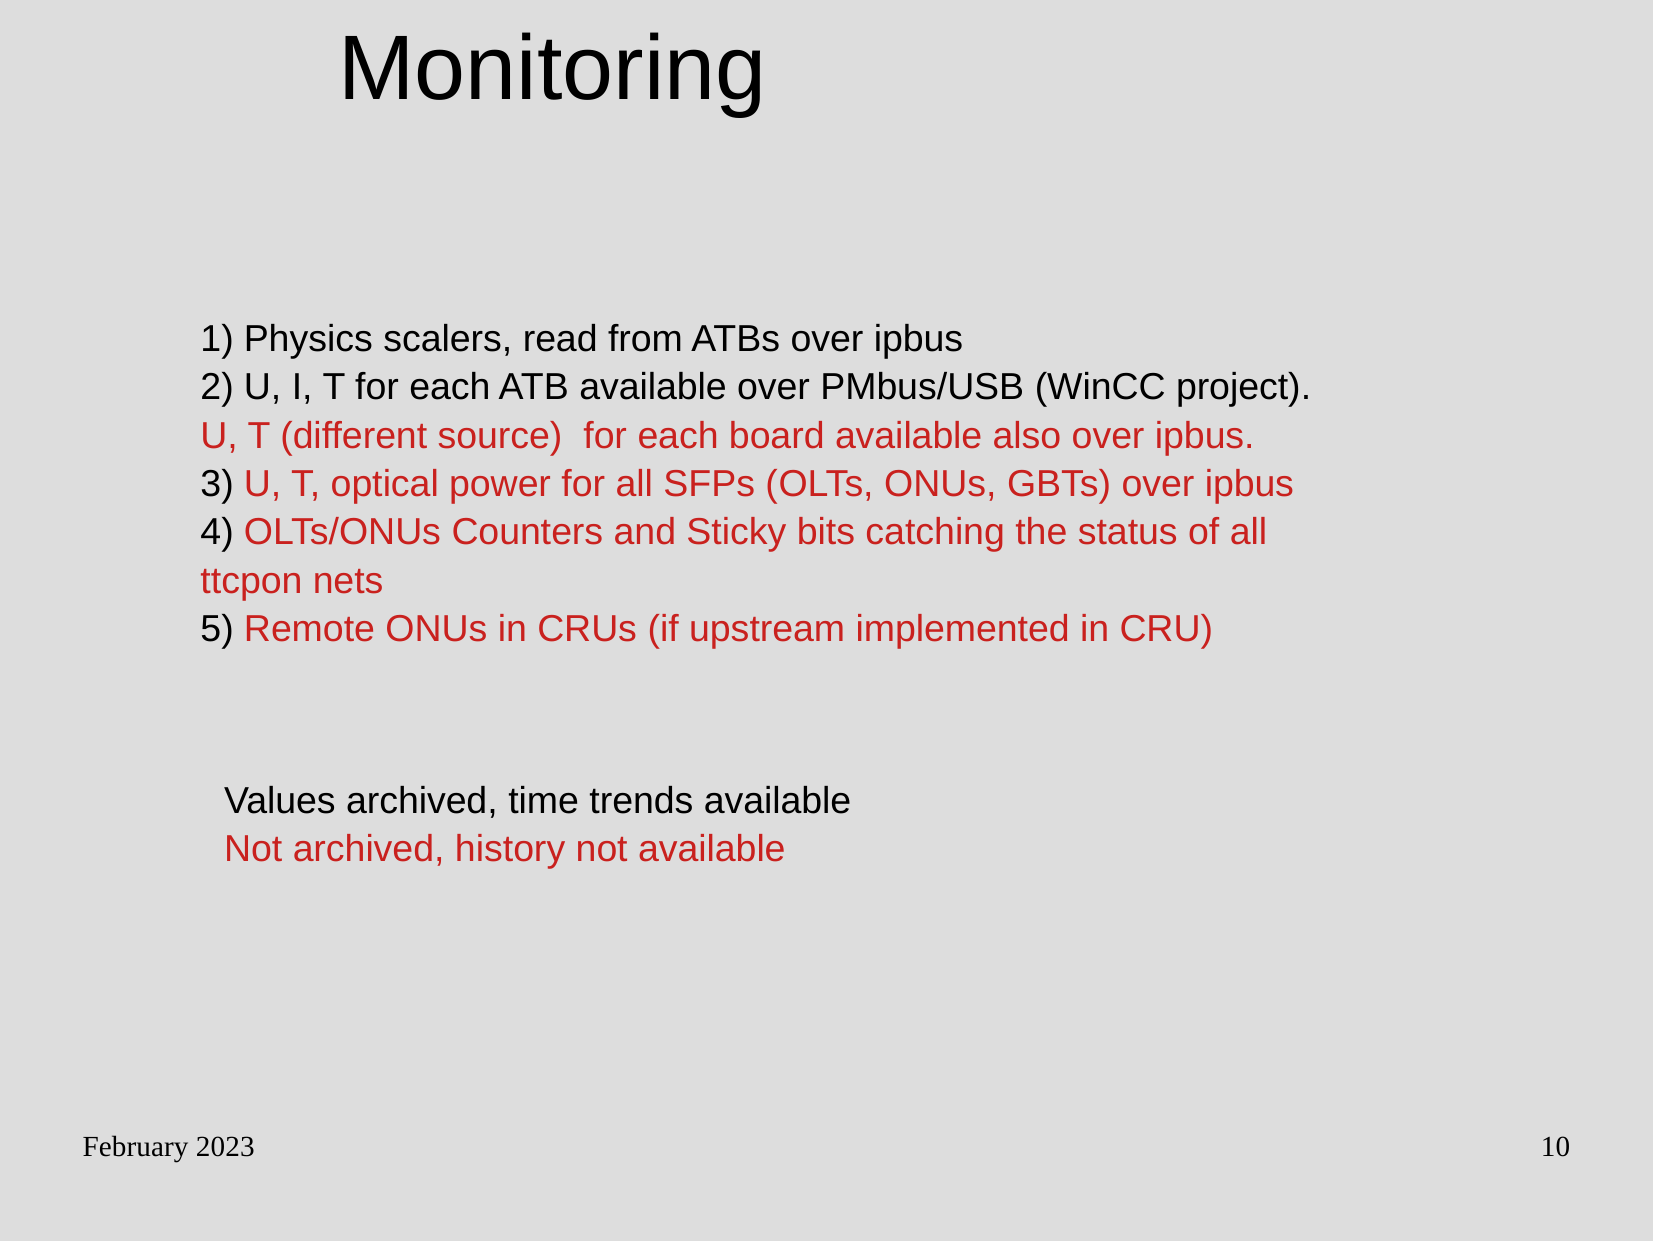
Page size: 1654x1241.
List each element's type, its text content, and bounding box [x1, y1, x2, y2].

text_box Physics scalers, read from ATBs over ipbus U, I, T for each ATB available over PMbus/USB (WinCC project). U, T (different source) for each board available also over ipbus. U, T, optical power for all SFPs (OLTs, ONUs, GBTs) over ipbus OLTs/ONUs Counters and Sticky bits catching the status of all ttcpon nets Remote ONUs in CRUs (if upstream implemented in CRU) [185, 304, 1361, 683]
text_box Values archived, time trends available Not archived, history not available [209, 765, 867, 878]
title Monitoring [98, 3, 1007, 133]
